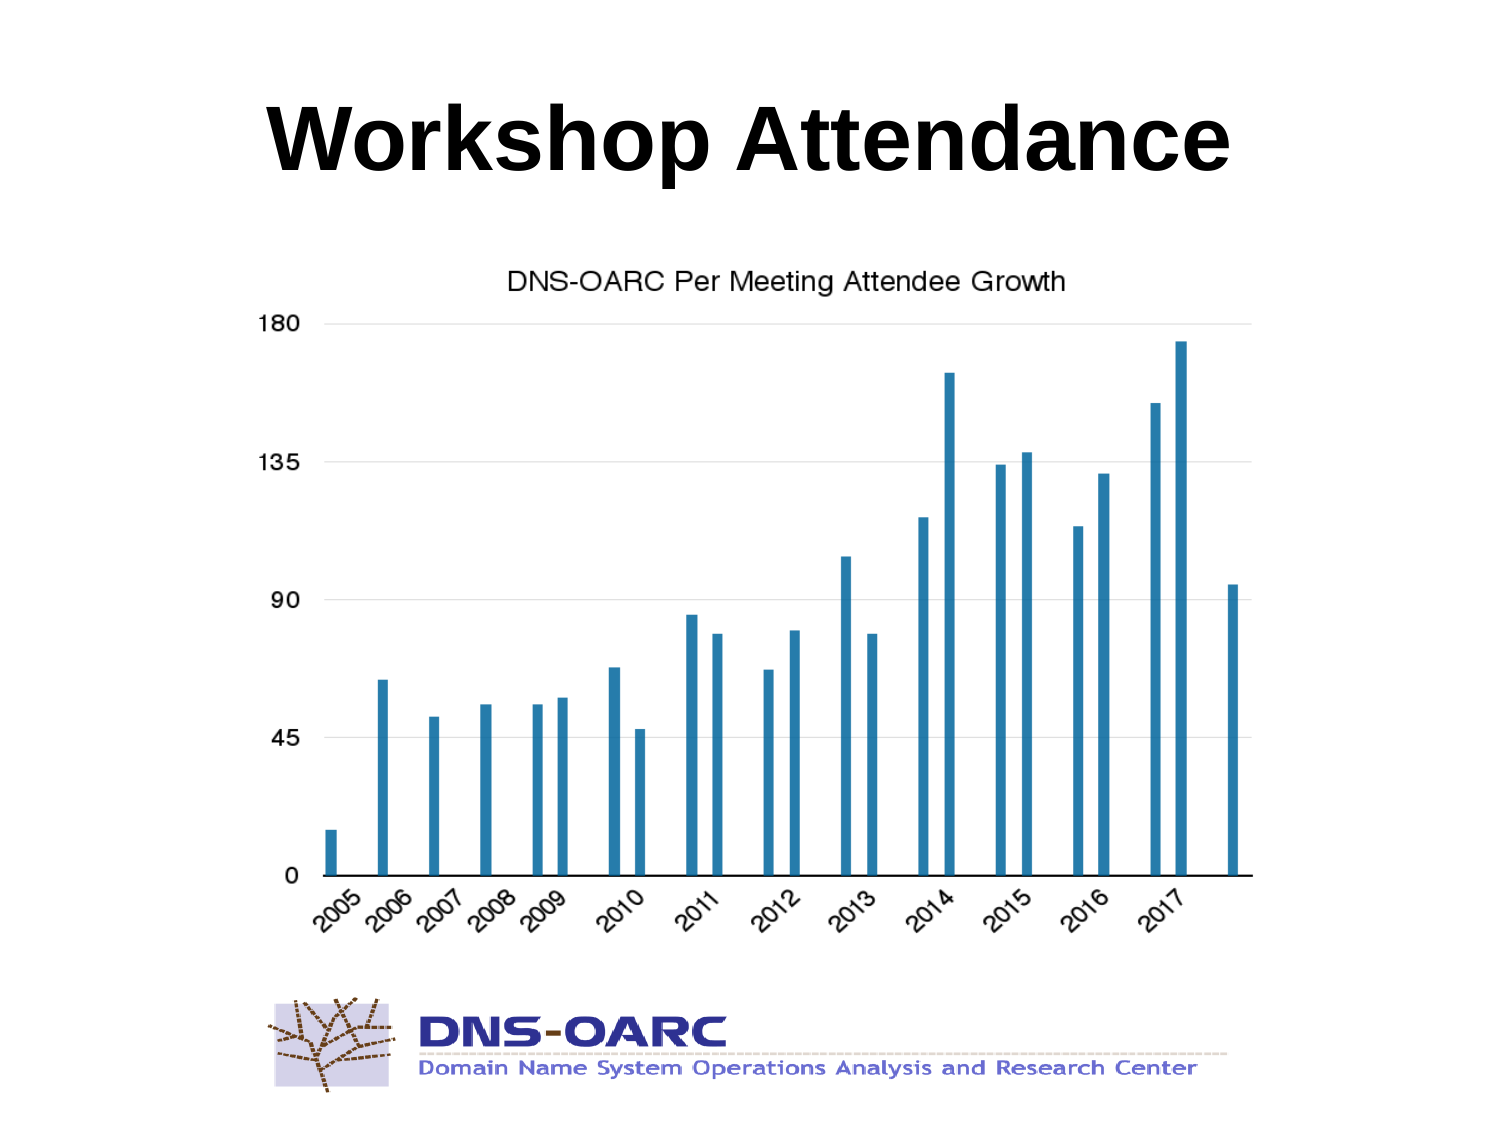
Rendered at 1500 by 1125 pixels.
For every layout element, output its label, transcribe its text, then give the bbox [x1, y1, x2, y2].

picture [214, 991, 1259, 1099]
picture [217, 244, 1283, 952]
title Workshop Attendance [75, 44, 1425, 233]
